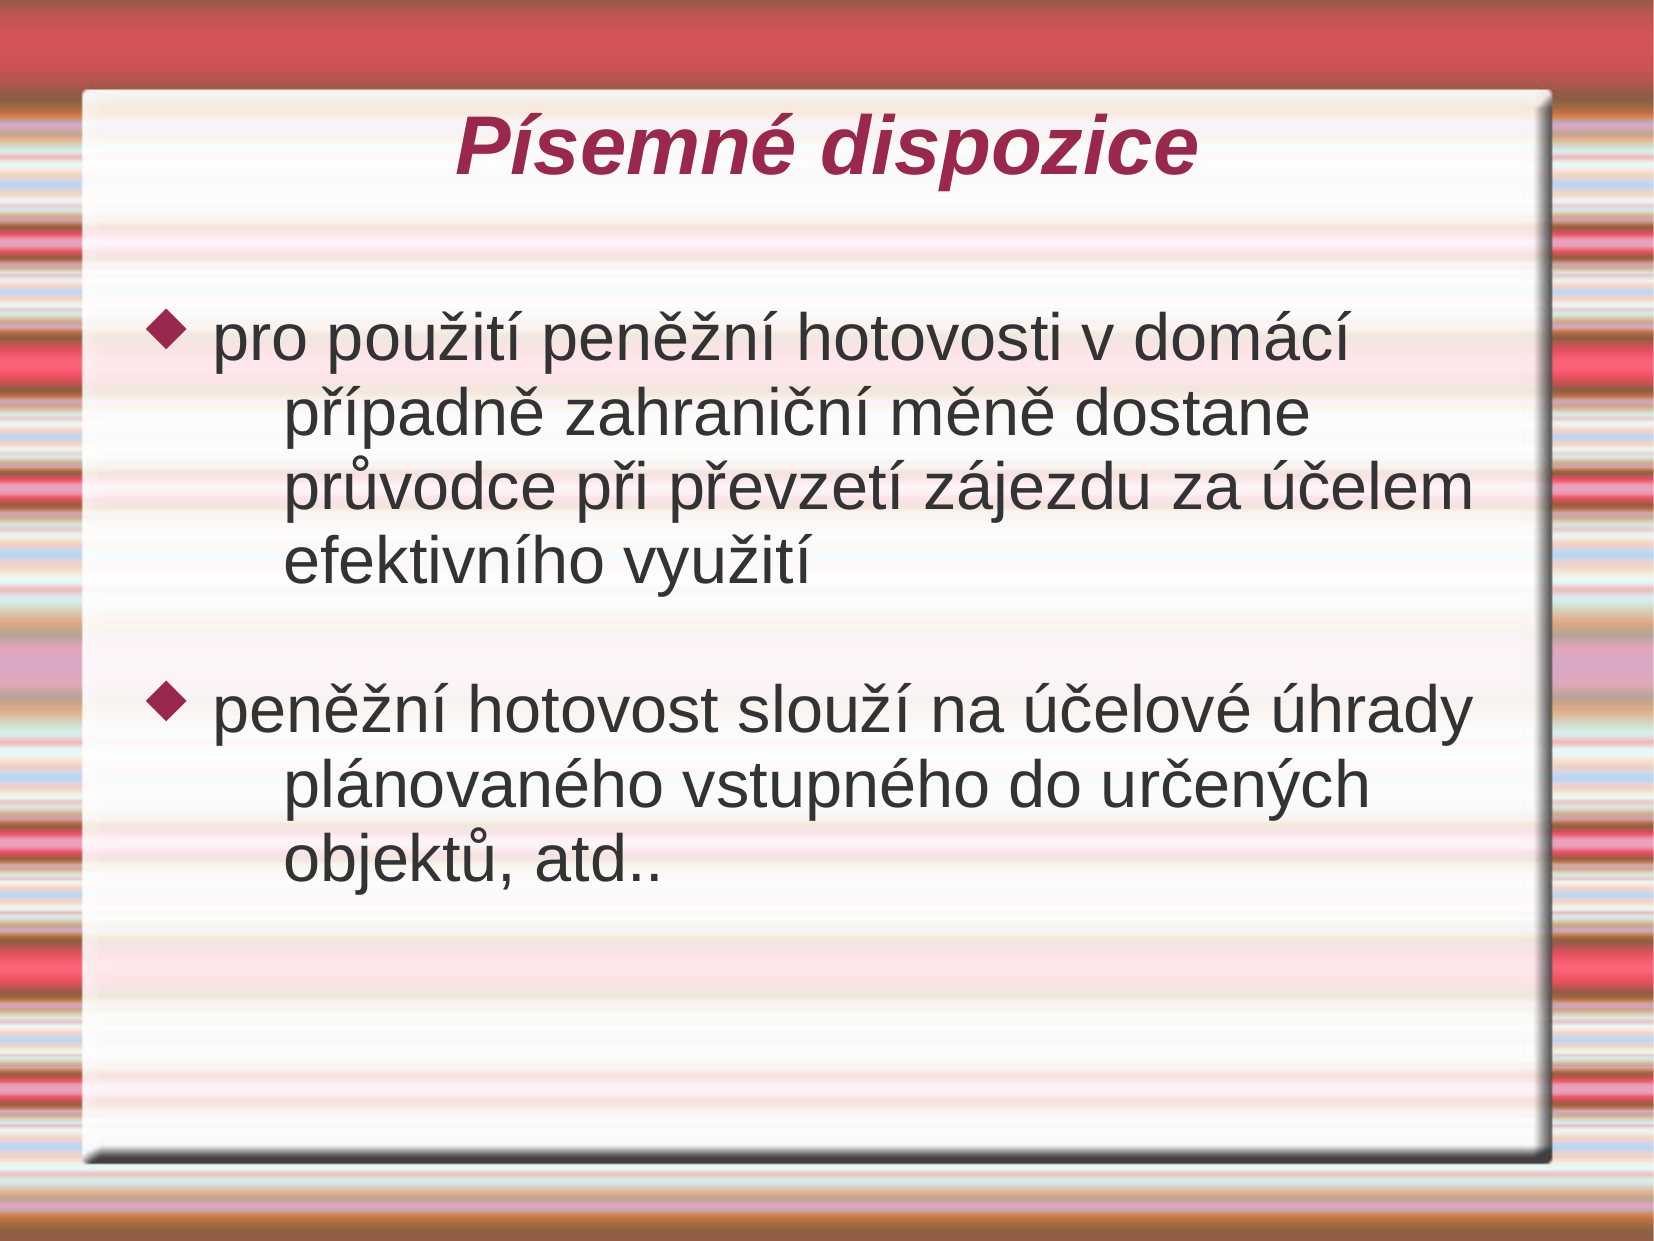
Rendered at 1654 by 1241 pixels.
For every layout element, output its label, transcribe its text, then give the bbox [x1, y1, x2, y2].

title Písemné dispozice [121, 57, 1534, 230]
list pro použití peněžní hotovosti v domácí případně zahraniční měně dostane průvodce při převzetí zájezdu za účelem efektivního využití peněžní hotovost slouží na účelové úhrady plánovaného vstupného do určených objektů, atd.. [118, 296, 1500, 1063]
